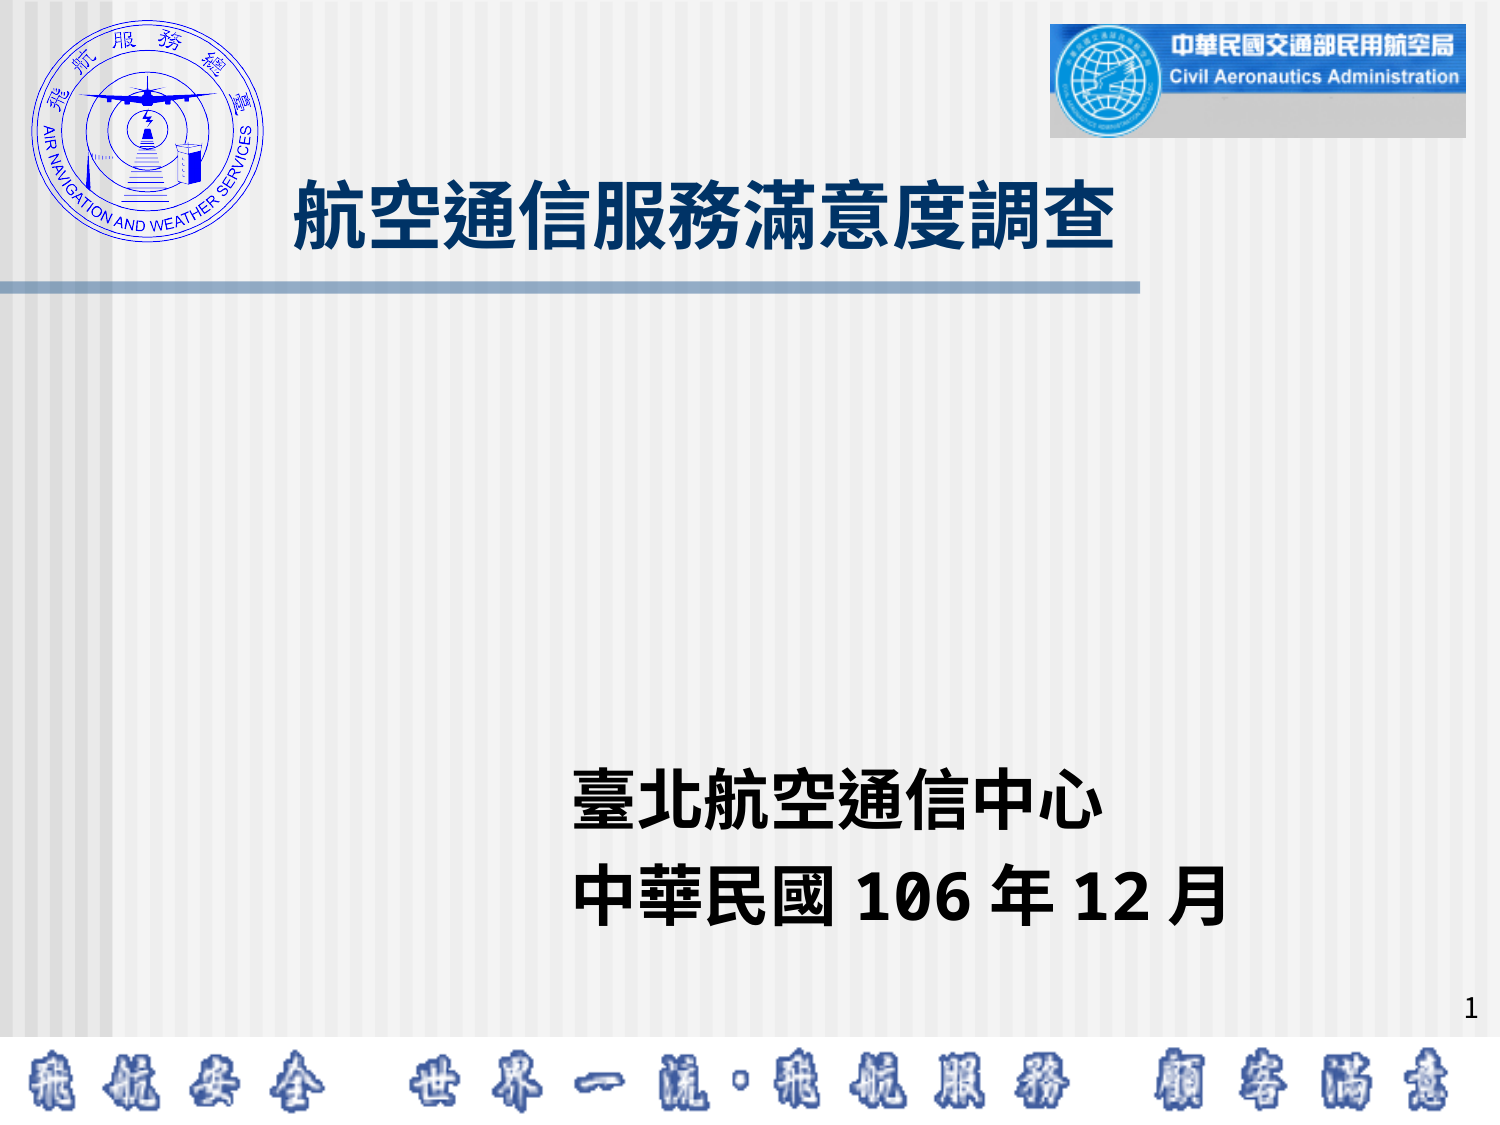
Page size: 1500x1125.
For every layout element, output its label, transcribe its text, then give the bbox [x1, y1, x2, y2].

title 航空通信服務滿意度調查 [277, 160, 1400, 267]
text_box <編號> [1181, 964, 1495, 1040]
list 臺北航空通信中心 中華民國106年12月 [137, 749, 1468, 1000]
